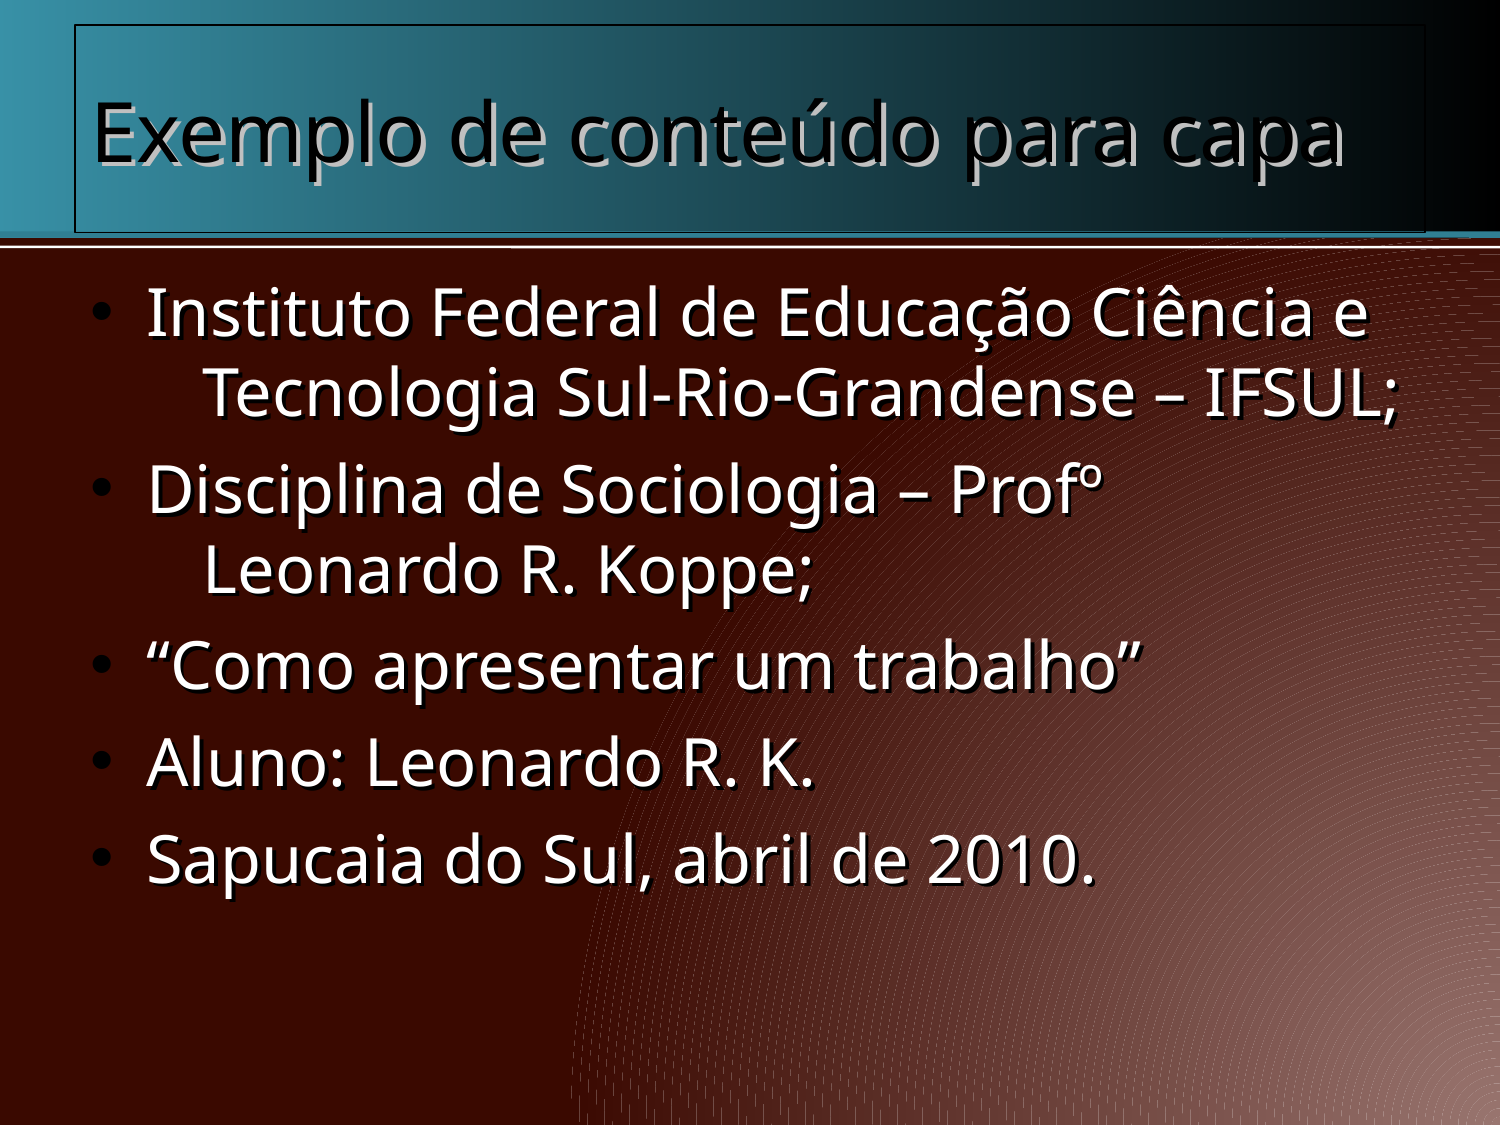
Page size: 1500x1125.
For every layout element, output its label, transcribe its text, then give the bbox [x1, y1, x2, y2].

title Exemplo de conteúdo para capa [75, 24, 1426, 233]
list Instituto Federal de Educação Ciência e Tecnologia Sul-Rio-Grandense – IFSUL; Disciplina de Sociologia – Profº Leonardo R. Koppe; “Como apresentar um trabalho” Aluno: Leonardo R. K. Sapucaia do Sul, abril de 2010. [75, 262, 1426, 1005]
